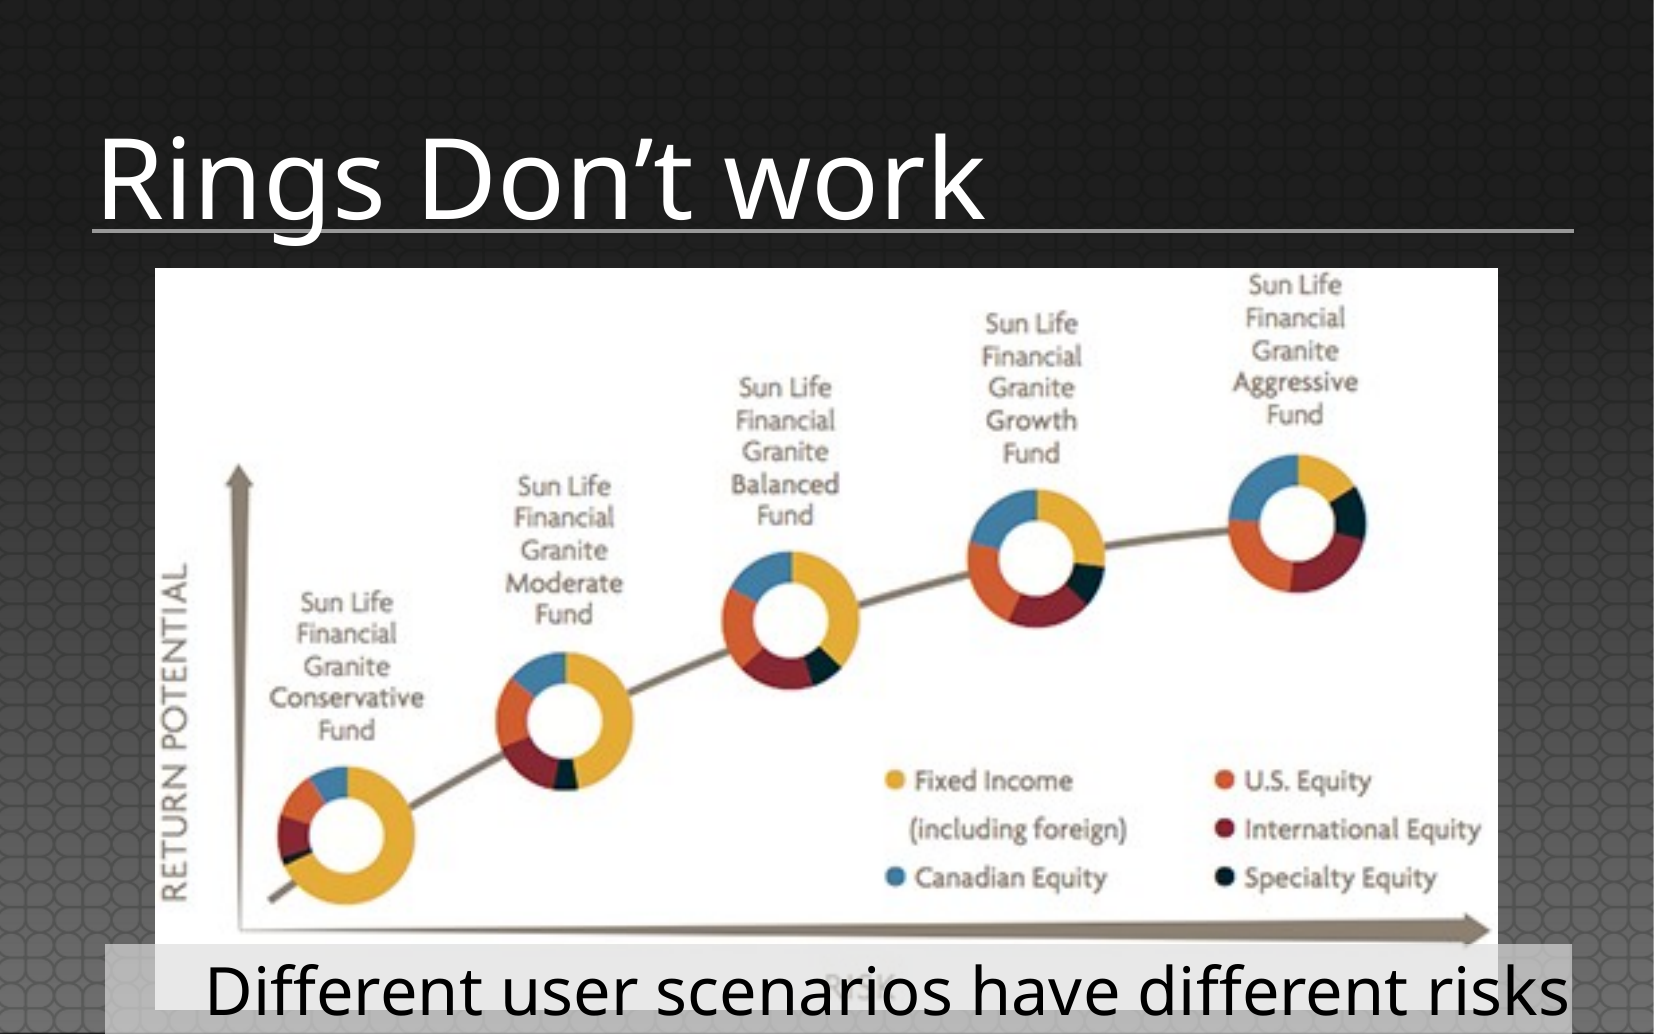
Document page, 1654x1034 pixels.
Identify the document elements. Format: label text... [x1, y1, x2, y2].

picture [0, 0, 1654, 1034]
title Rings Don’t work [94, 100, 1426, 251]
list Different user scenarios have different risks [105, 945, 1573, 1034]
